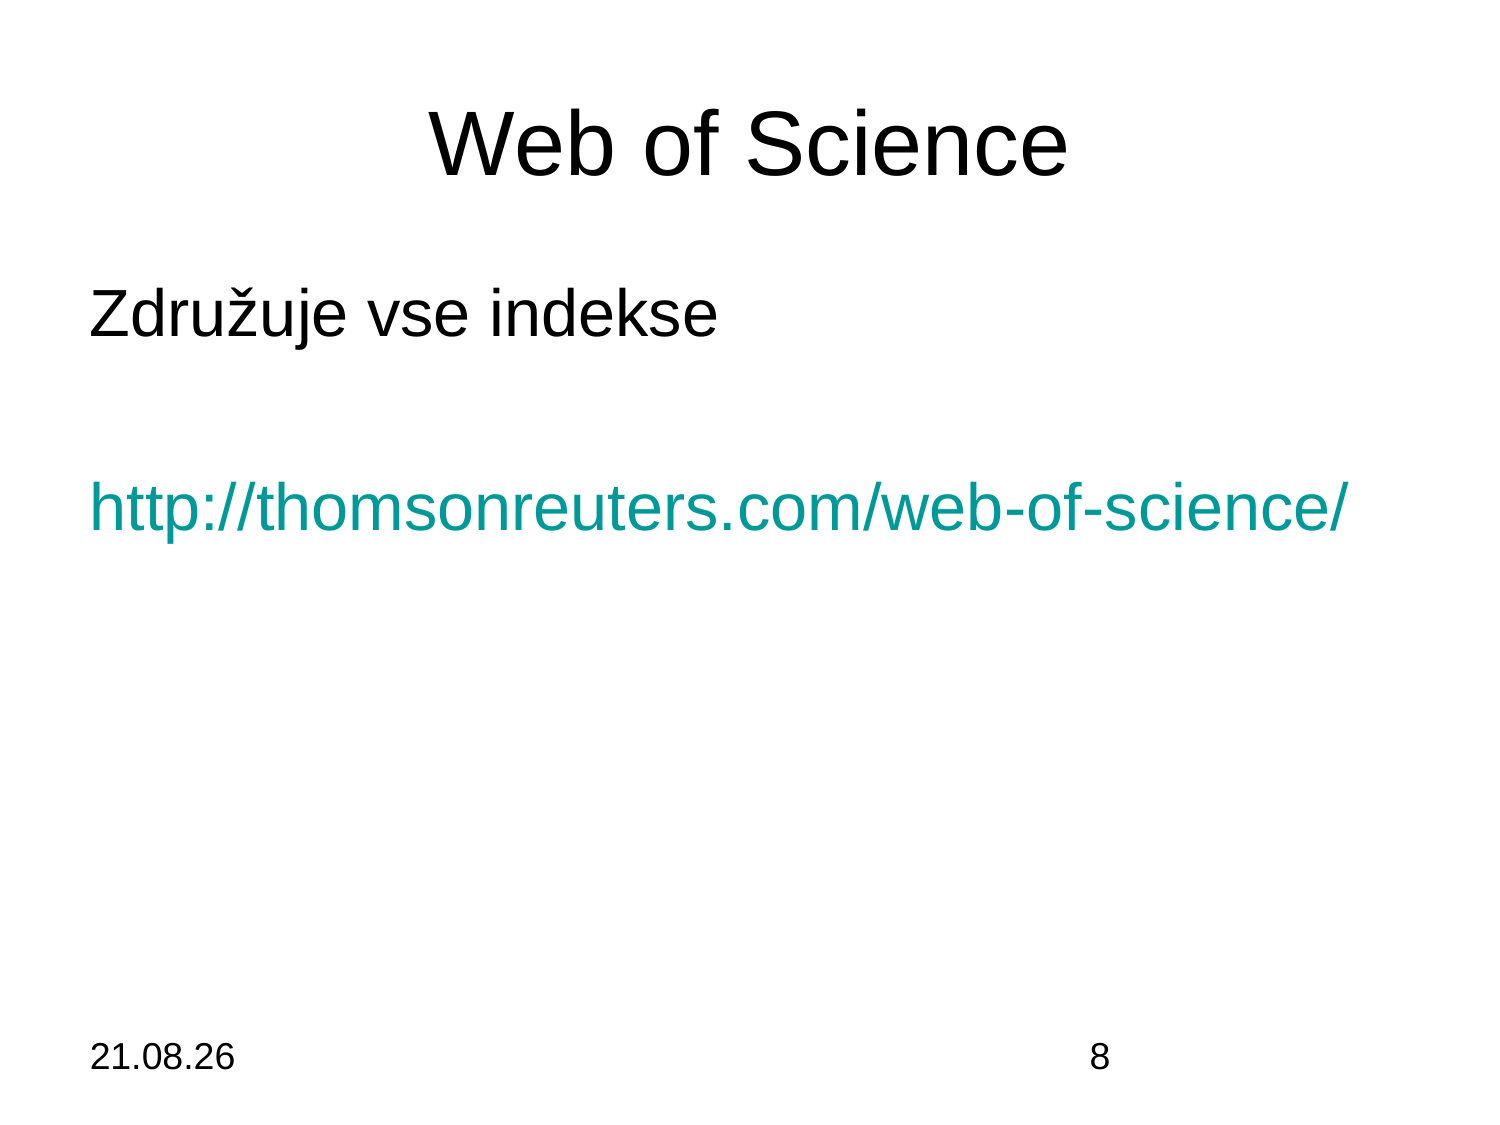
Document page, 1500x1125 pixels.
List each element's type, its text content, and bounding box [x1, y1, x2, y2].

title Web of Science [75, 45, 1426, 233]
list Združuje vse indekse http://thomsonreuters.com/web-of-science/ [75, 262, 1426, 1006]
